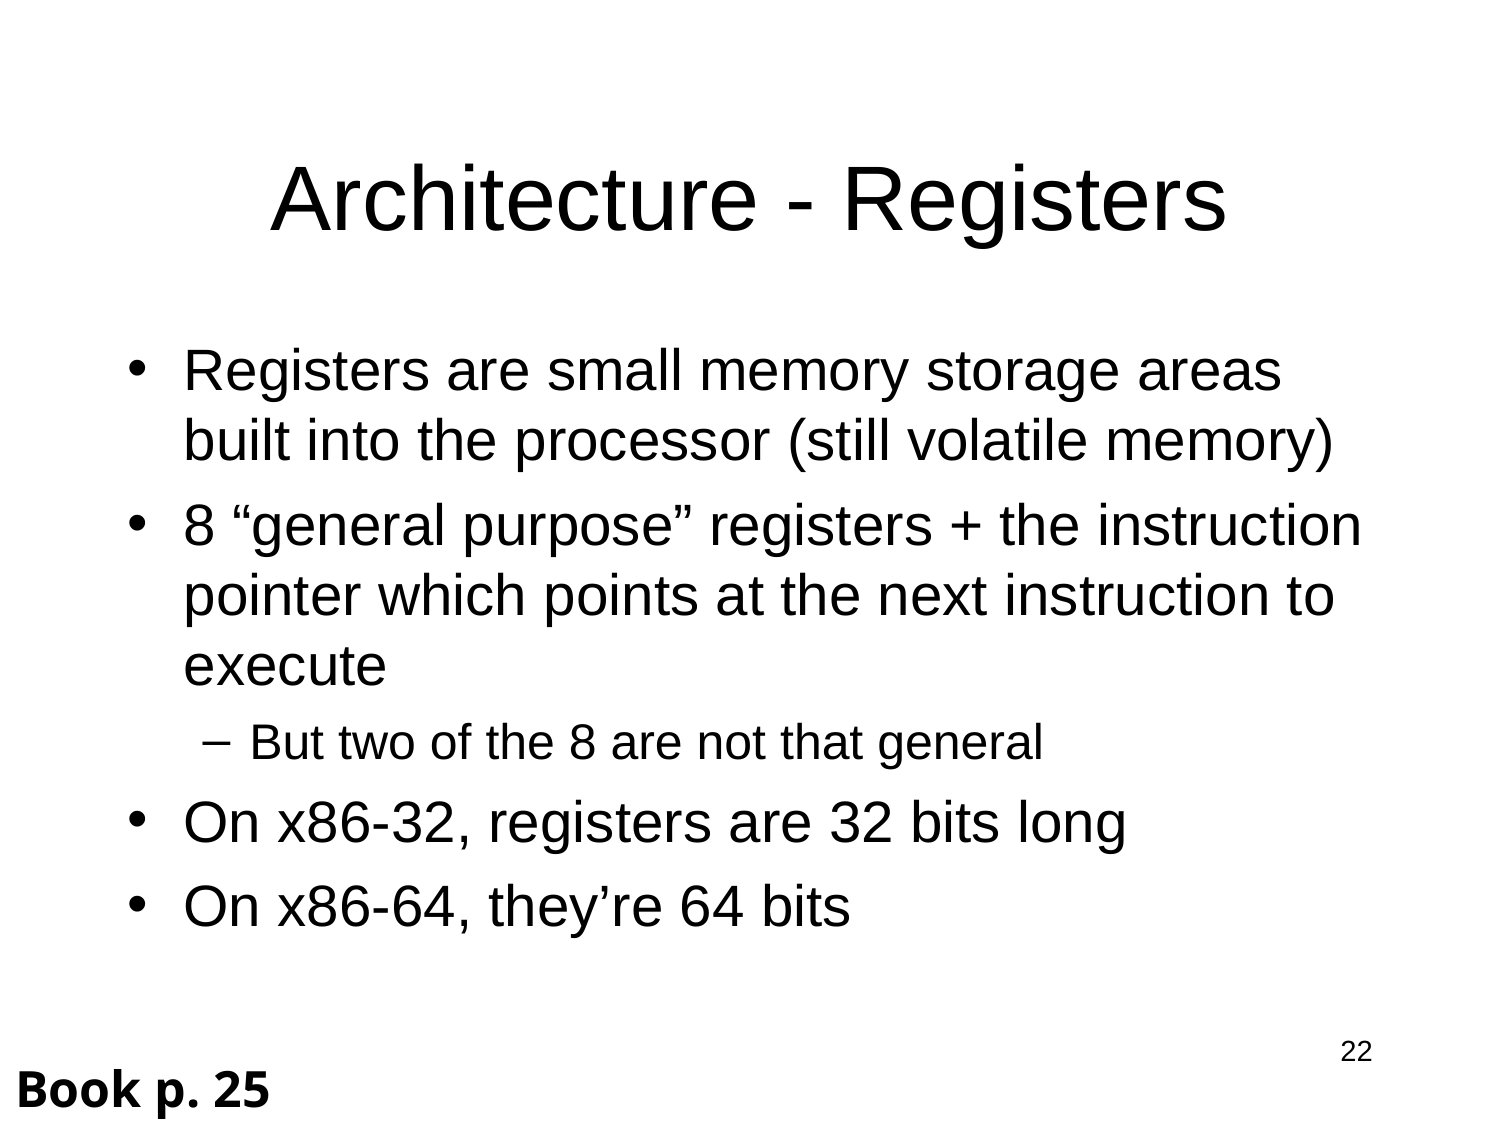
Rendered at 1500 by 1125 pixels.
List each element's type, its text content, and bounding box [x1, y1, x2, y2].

list Registers are small memory storage areas built into the processor (still volatile memory) 8 “general purpose” registers + the instruction pointer which points at the next instruction to execute But two of the 8 are not that general On x86-32, registers are 32 bits long On x86-64, they’re 64 bits [112, 324, 1388, 1001]
text_box Book p. 25 [0, 1049, 286, 1125]
title Architecture - Registers [112, 99, 1388, 288]
text_box <number> [1074, 1025, 1388, 1101]
